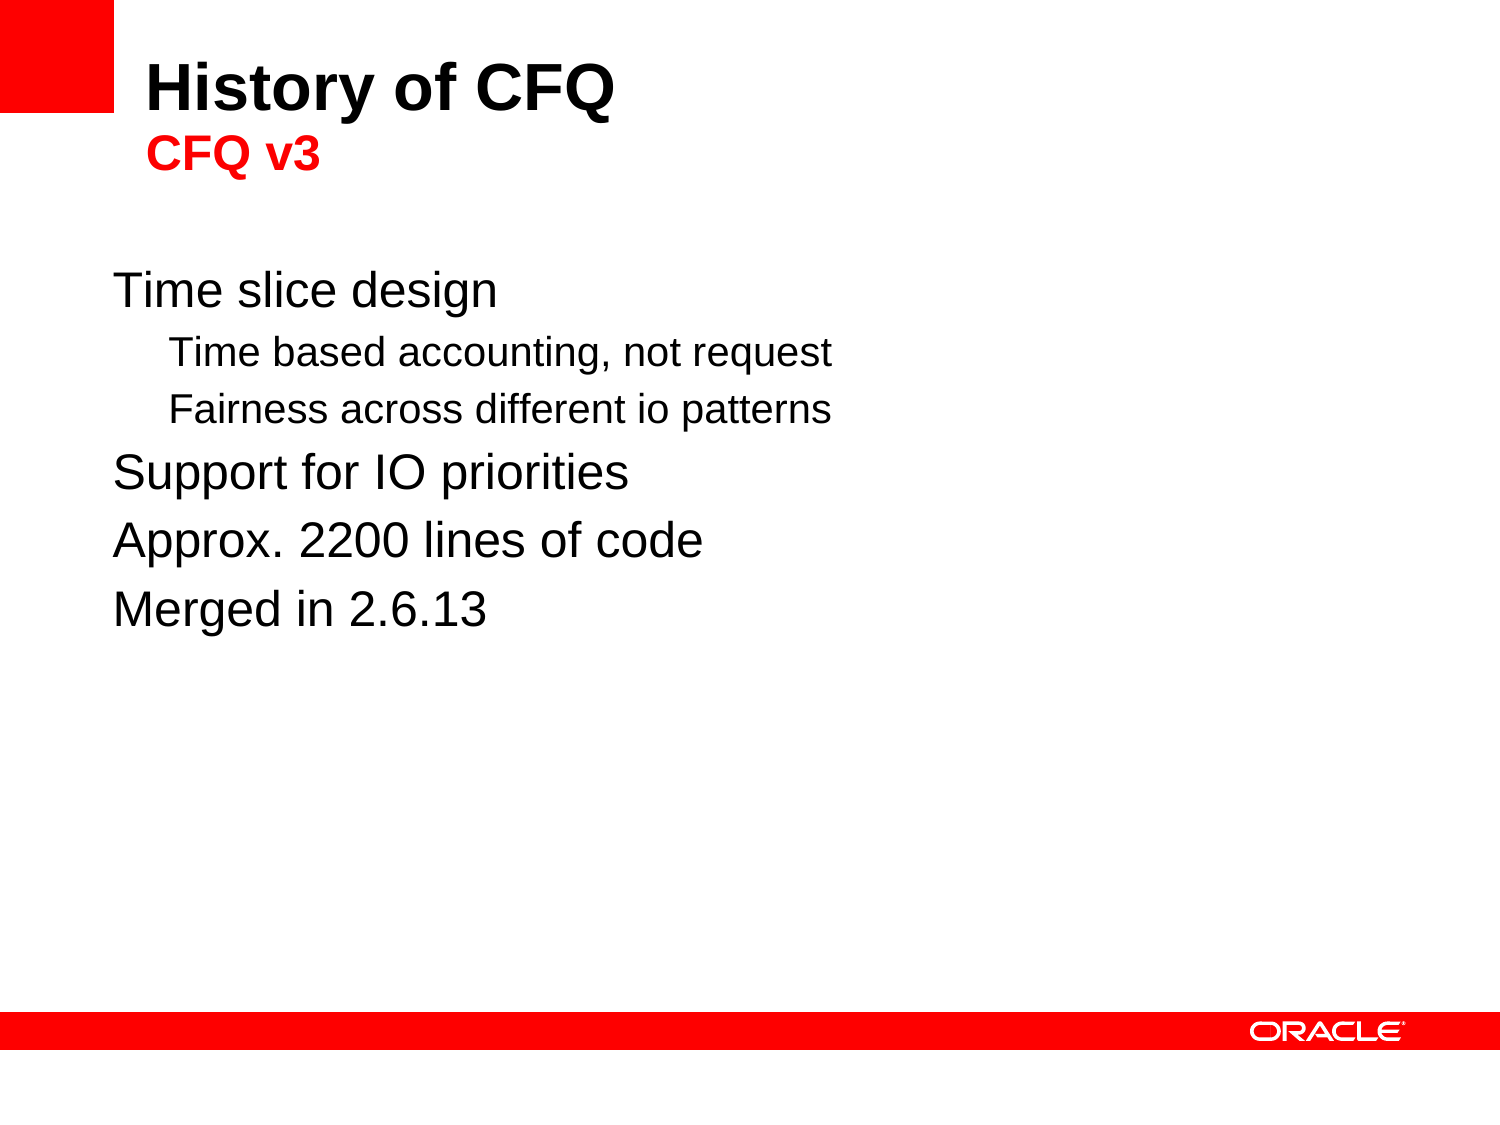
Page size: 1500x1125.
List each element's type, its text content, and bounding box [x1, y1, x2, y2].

picture [0, 1012, 1500, 1050]
picture [0, 0, 114, 113]
title History of CFQ CFQ v3 [145, 49, 1390, 205]
list Time slice design Time based accounting, not request Fairness across different io patterns Support for IO priorities Approx. 2200 lines of code Merged in 2.6.13 [112, 262, 1349, 976]
